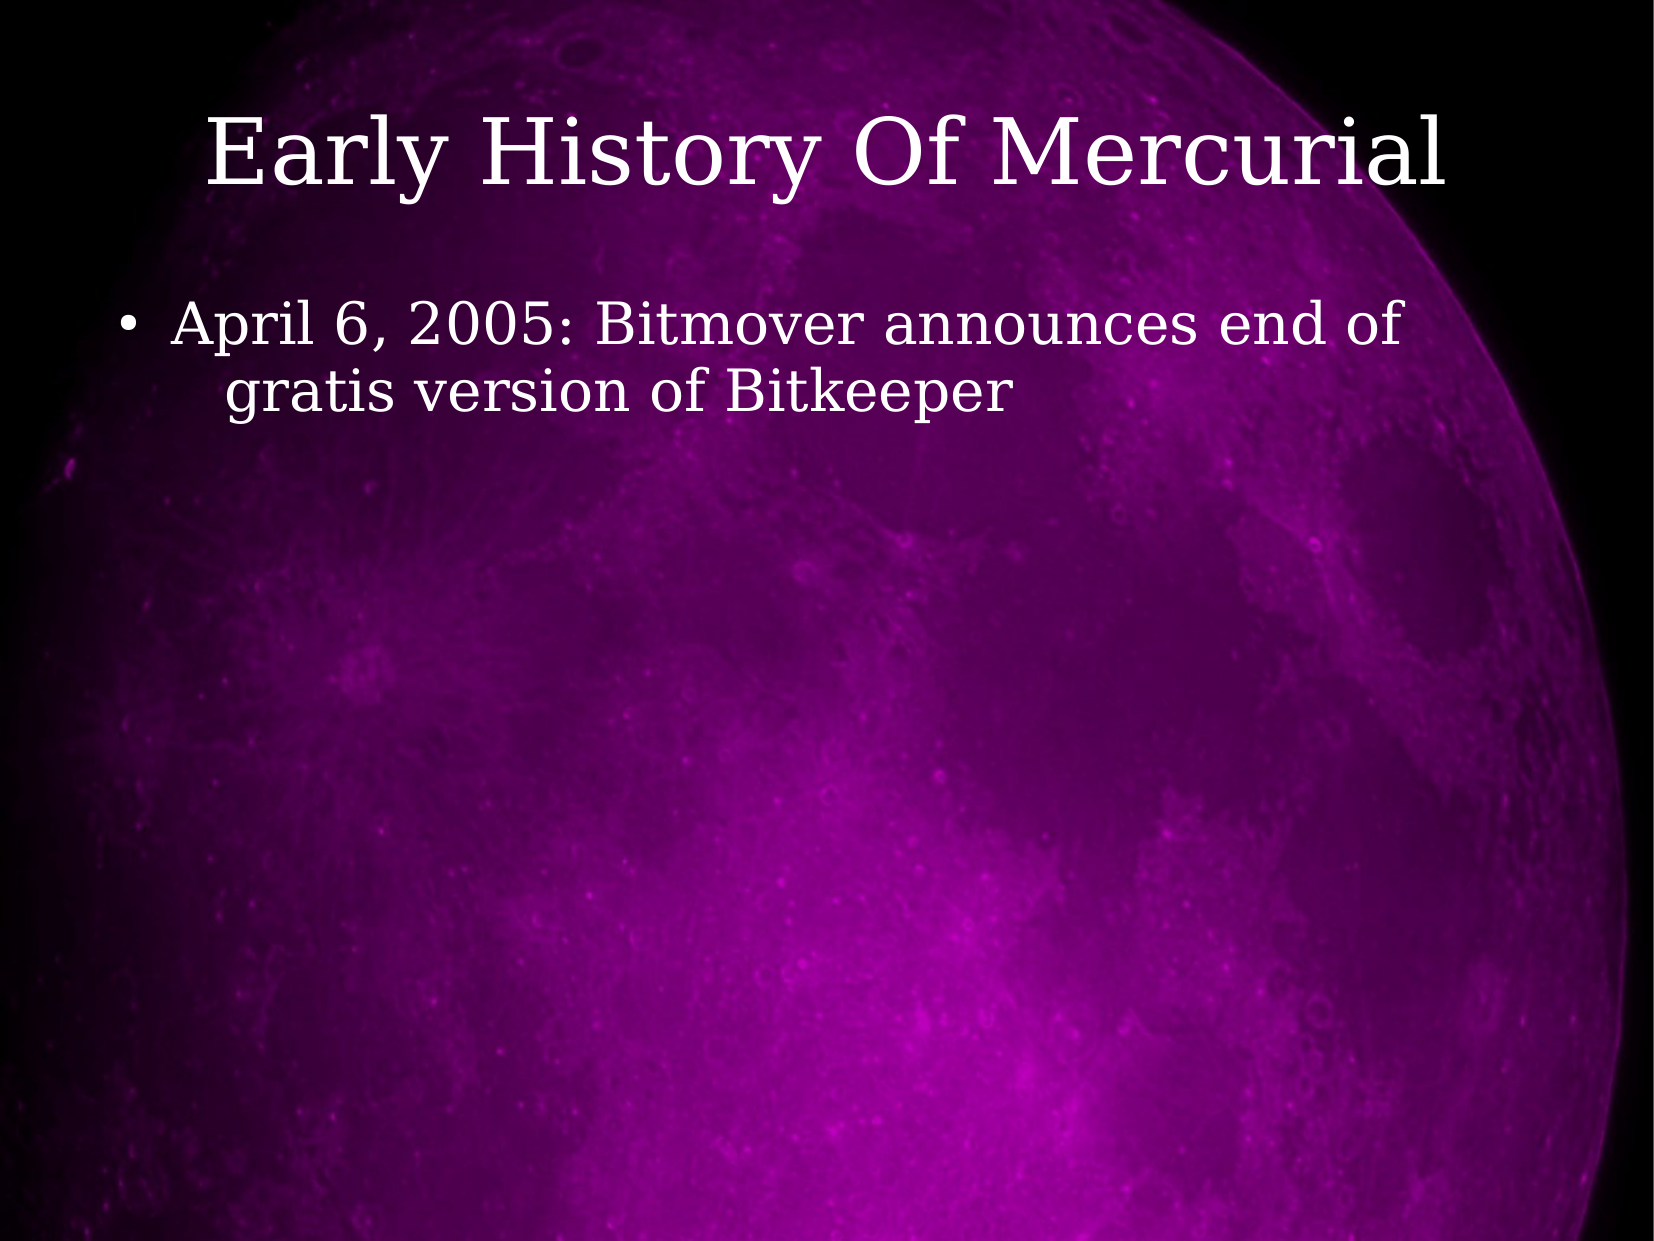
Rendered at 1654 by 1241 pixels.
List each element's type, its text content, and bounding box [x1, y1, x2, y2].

list April 6, 2005: Bitmover announces end of gratis version of Bitkeeper [82, 290, 1571, 1109]
title Early History Of Mercurial [82, 49, 1571, 257]
picture [0, 0, 1654, 1241]
